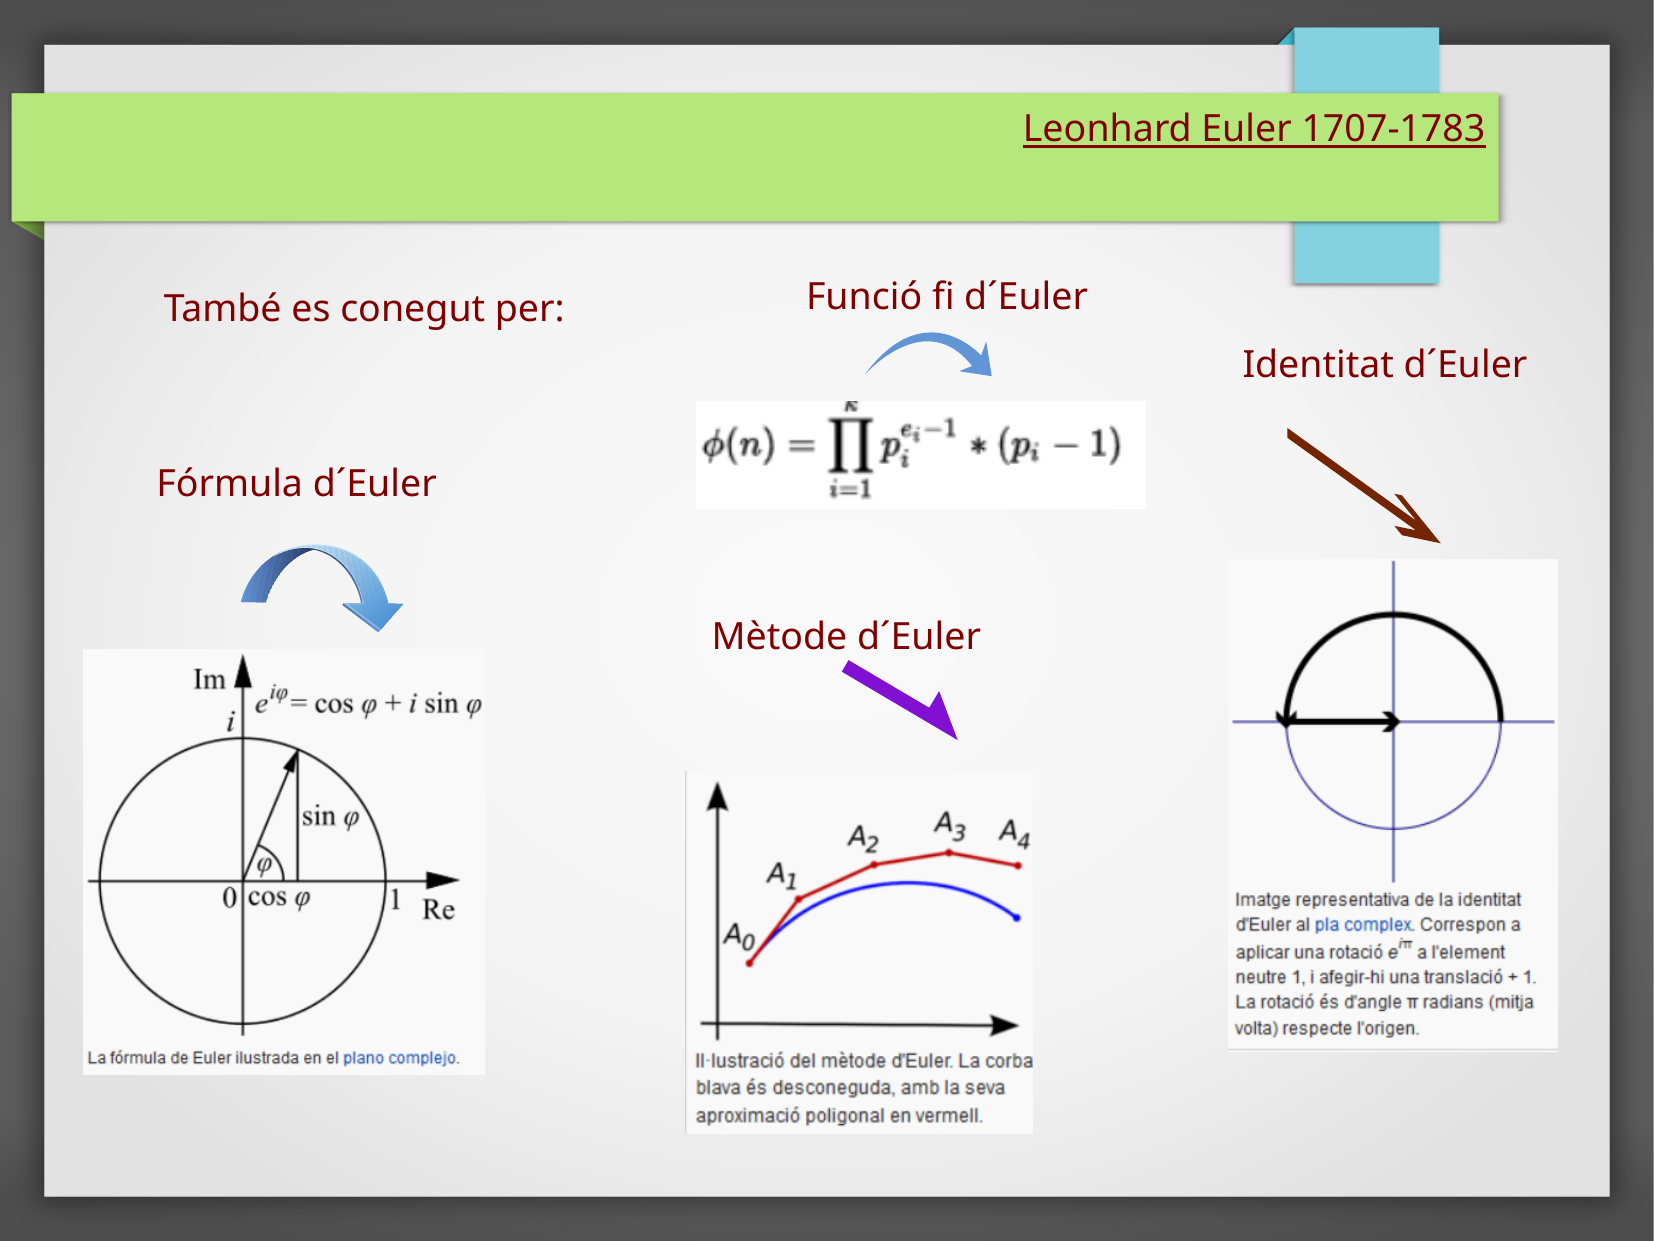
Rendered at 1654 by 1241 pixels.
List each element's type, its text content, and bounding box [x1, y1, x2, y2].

text_box Leonhard Euler 1707-1783 [1008, 94, 1502, 162]
text_box Funció fi d´Euler [791, 262, 1119, 330]
text_box Fórmula d´Euler [141, 448, 456, 559]
picture [0, 0, 1654, 1241]
text_box [1287, 427, 1441, 544]
text_box [845, 663, 953, 734]
text_box També es conegut per: [149, 273, 586, 342]
text_box Identitat d´Euler [1227, 330, 1569, 451]
text_box Mètode d´Euler [696, 602, 1006, 723]
